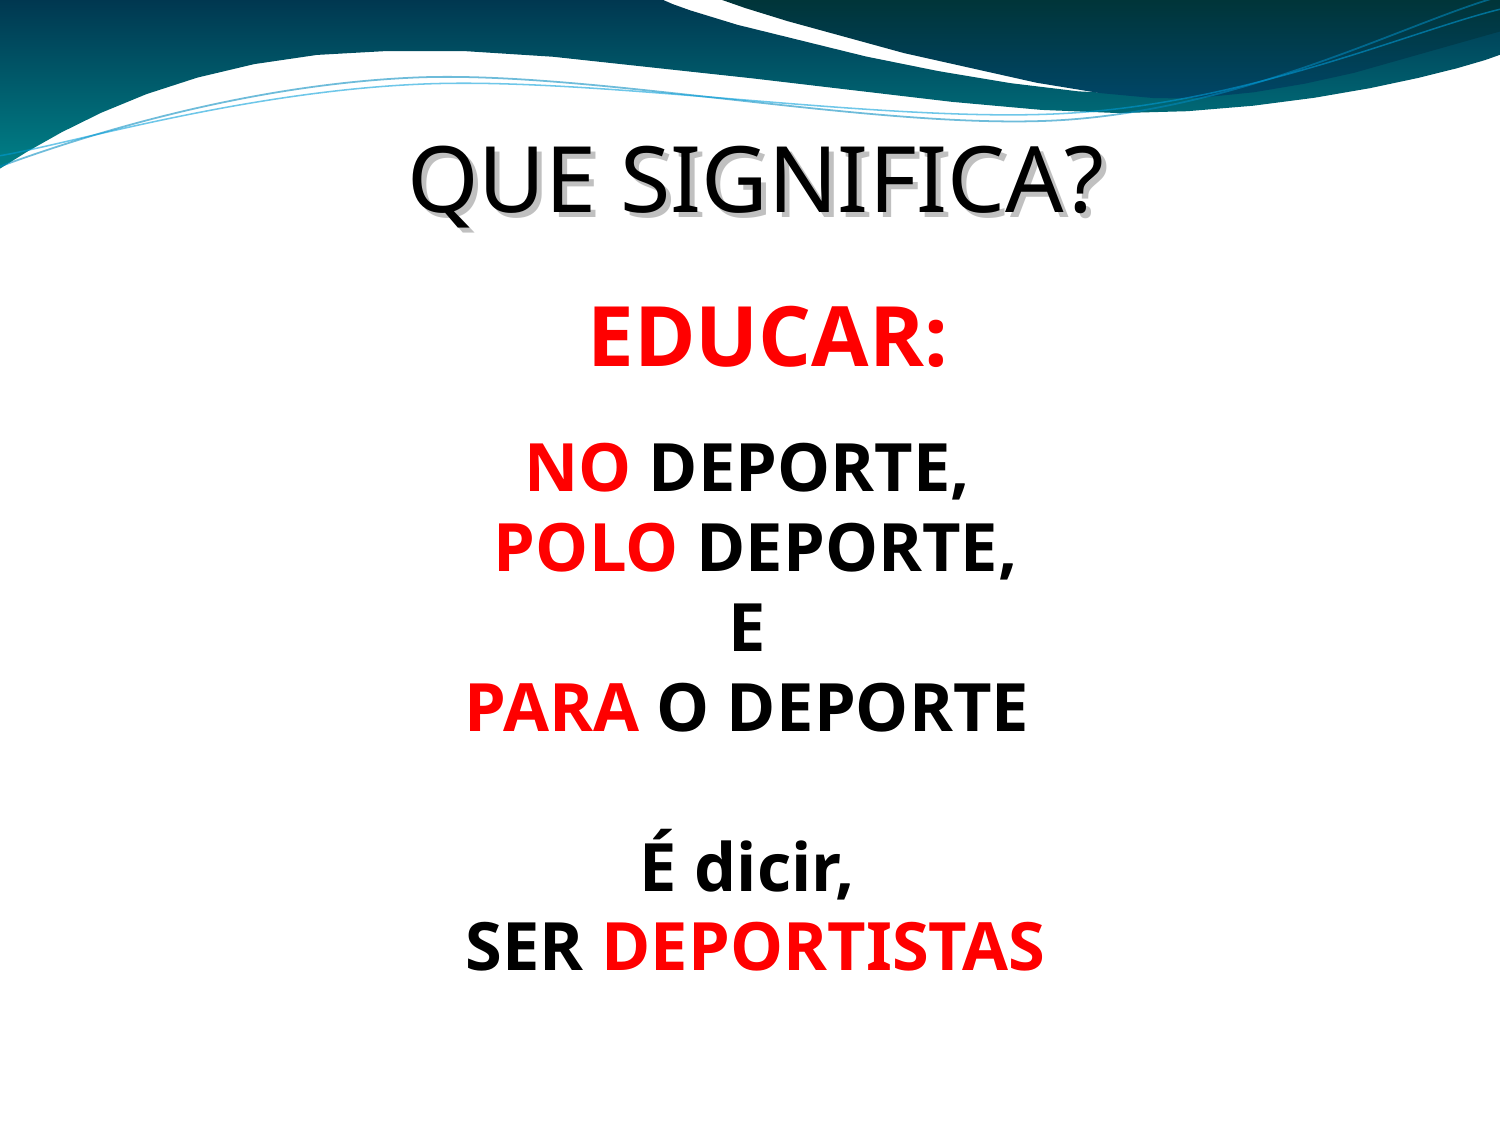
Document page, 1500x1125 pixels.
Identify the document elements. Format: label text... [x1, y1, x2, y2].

text_box EDUCAR: NO DEPORTE, POLO DEPORTE, E PARA O DEPORTE É dicir, SER DEPORTISTAS [100, 267, 1412, 992]
text_box QUE SIGNIFICA? [392, 114, 1120, 239]
